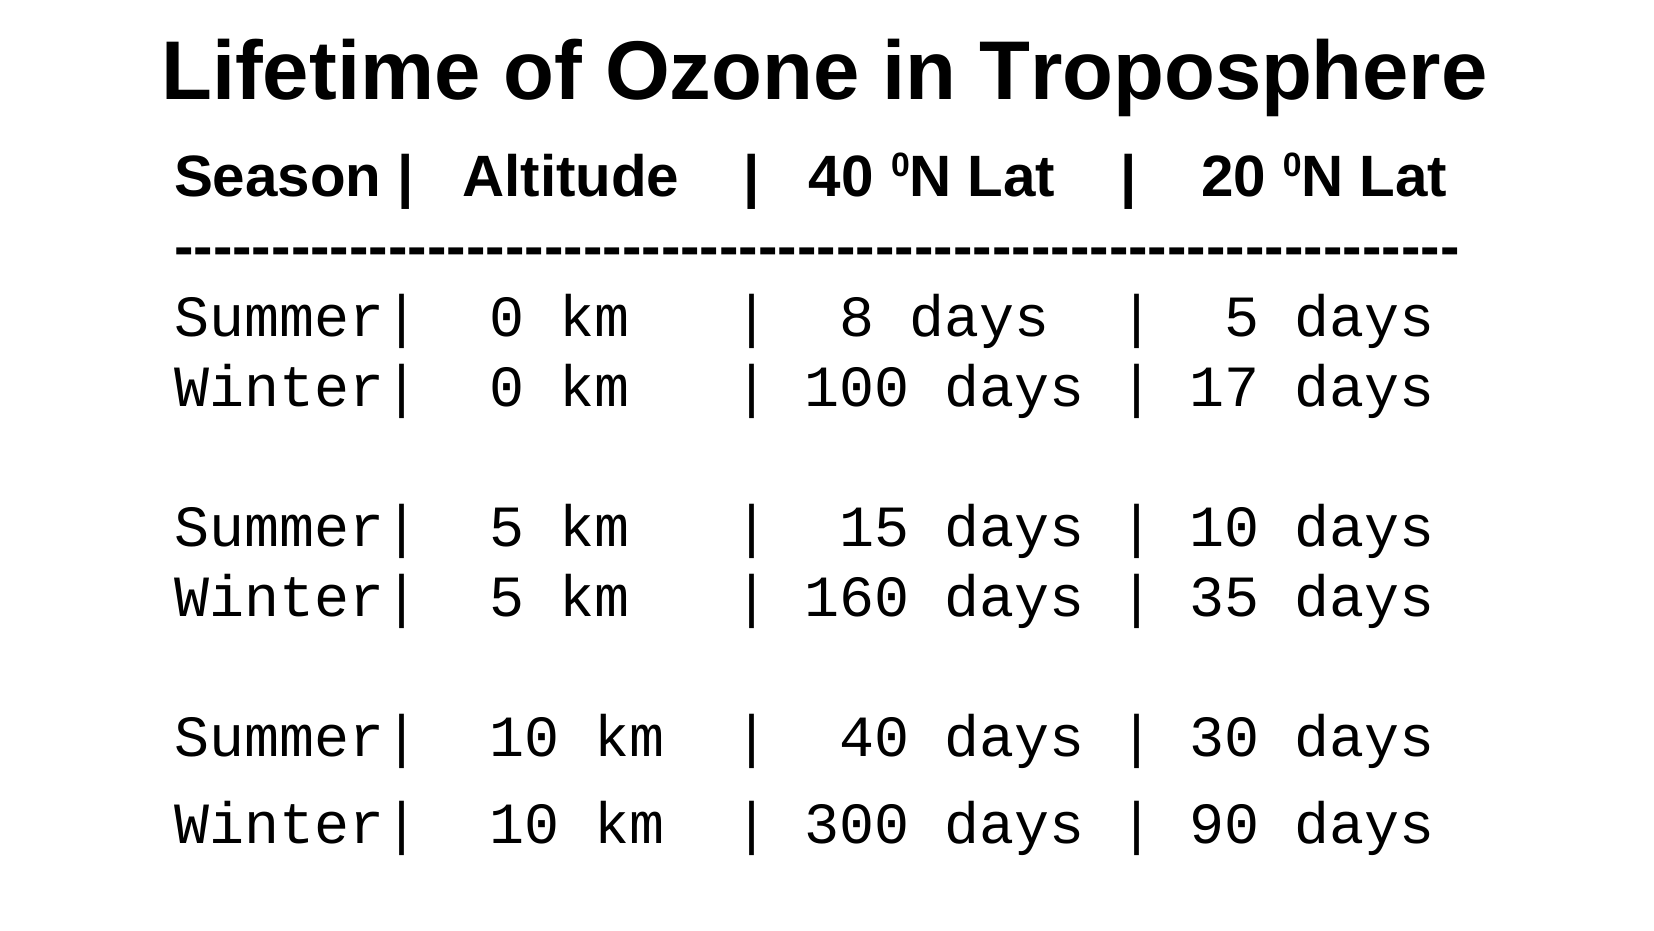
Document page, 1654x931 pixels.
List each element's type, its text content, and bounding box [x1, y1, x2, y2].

text_box Season | Altitude | 40 0N Lat | 20 0N Lat ------------------------------------------------------------------ Summer| 0 km | 8 days | 5 days Winter| 0 km | 100 days | 17 days Summer| 5 km | 15 days | 10 days Winter| 5 km | 160 days | 35 days Summer| 10 km | 40 days | 30 days Winter| 10 km | 300 days | 90 days [159, 131, 1622, 901]
text_box Lifetime of Ozone in Troposphere [0, 8, 1651, 124]
